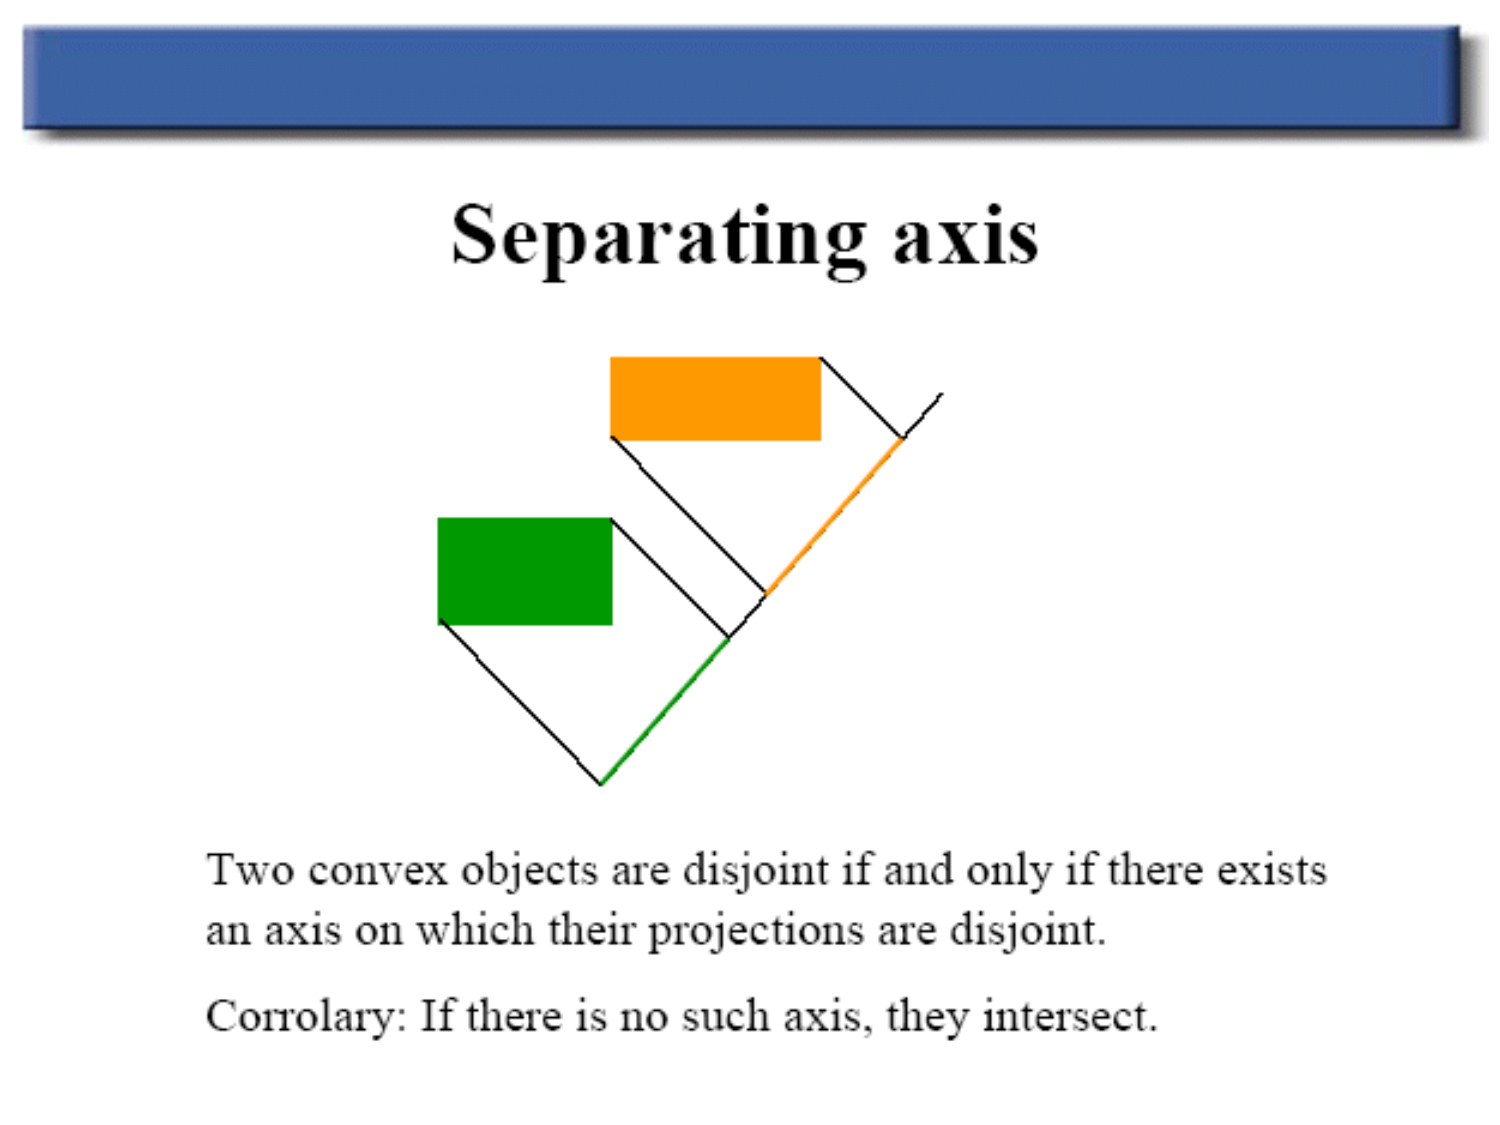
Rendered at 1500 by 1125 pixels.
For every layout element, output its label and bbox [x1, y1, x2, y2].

picture [21, 22, 1489, 149]
picture [81, 161, 1419, 1125]
